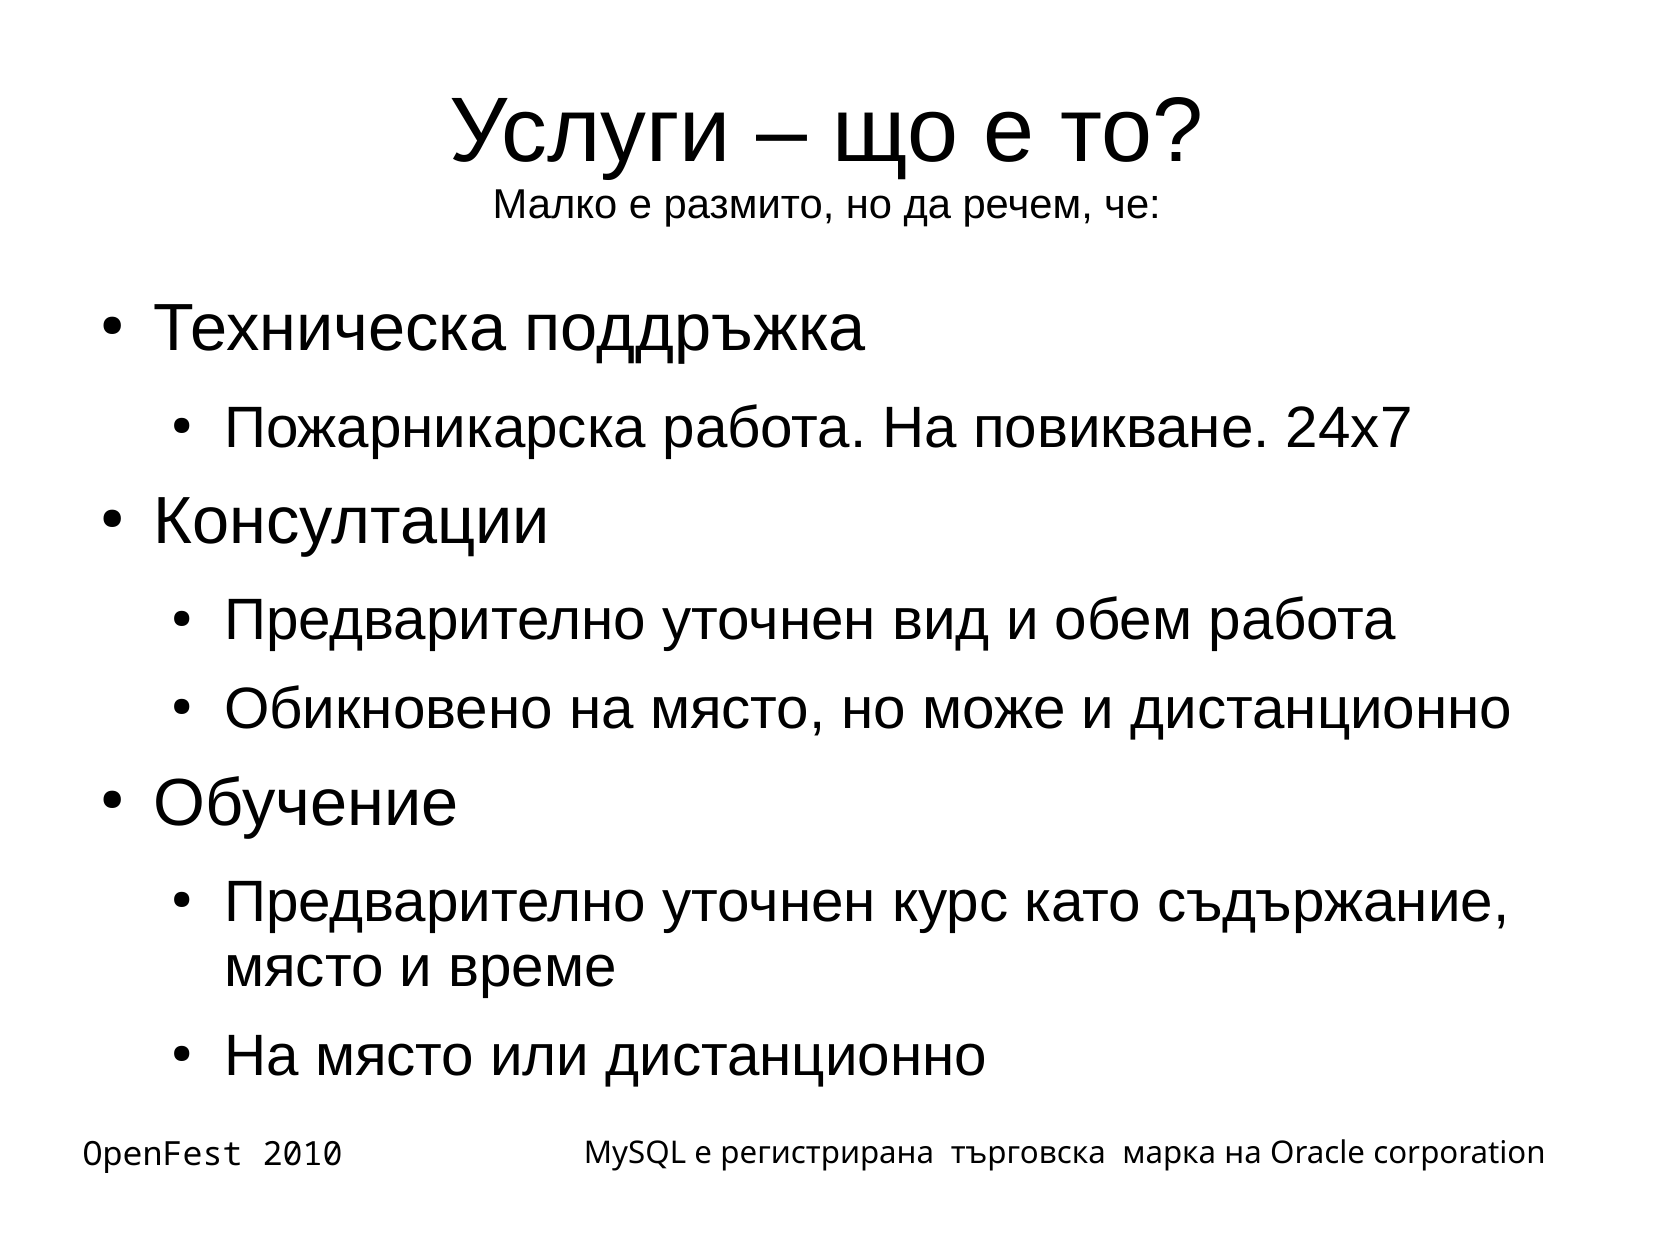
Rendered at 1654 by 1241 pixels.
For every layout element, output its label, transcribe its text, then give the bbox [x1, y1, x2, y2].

title Услуги – що е то? Малко е размито, но да речем, че: [82, 49, 1571, 257]
list Техническа поддръжка Пожарникарска работа. На повикване. 24x7 Консултации Предварително уточнен вид и обем работа Обикновено на място, но може и дистанционно Обучение Предварително уточнен курс като съдържание, място и време На място или дистанционно [82, 290, 1571, 1241]
